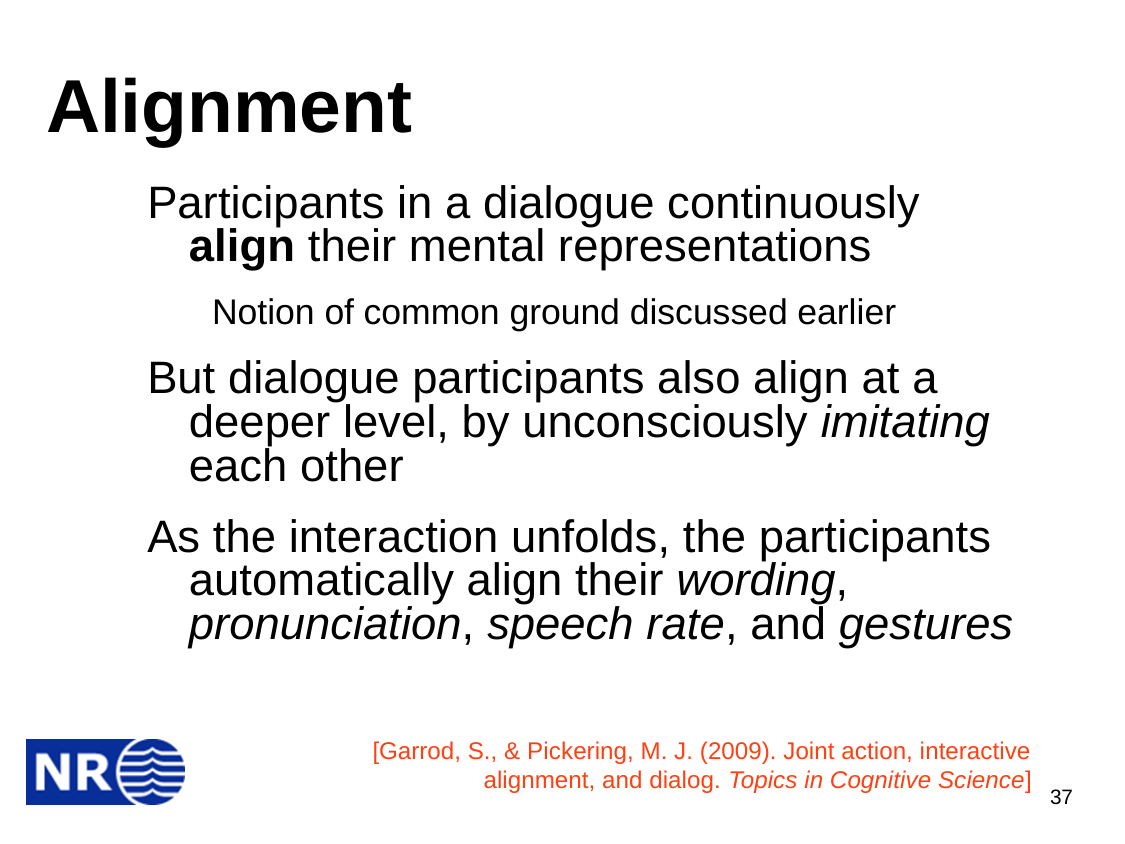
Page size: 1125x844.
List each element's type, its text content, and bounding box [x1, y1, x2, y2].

text_box [Garrod, S., & Pickering, M. J. (2009). Joint action, interactive alignment, and dialog. Topics in Cognitive Science] [368, 730, 1050, 798]
text_box [1035, 776, 1095, 812]
title Alignment [30, 32, 1095, 157]
text_box Participants in a dialogue continuously align their mental representations Notion of common ground discussed earlier But dialogue participants also align at a deeper level, by unconsciously imitating each other As the interaction unfolds, the participants automatically align their wording, pronunciation, speech rate, and gestures [43, 175, 1033, 693]
